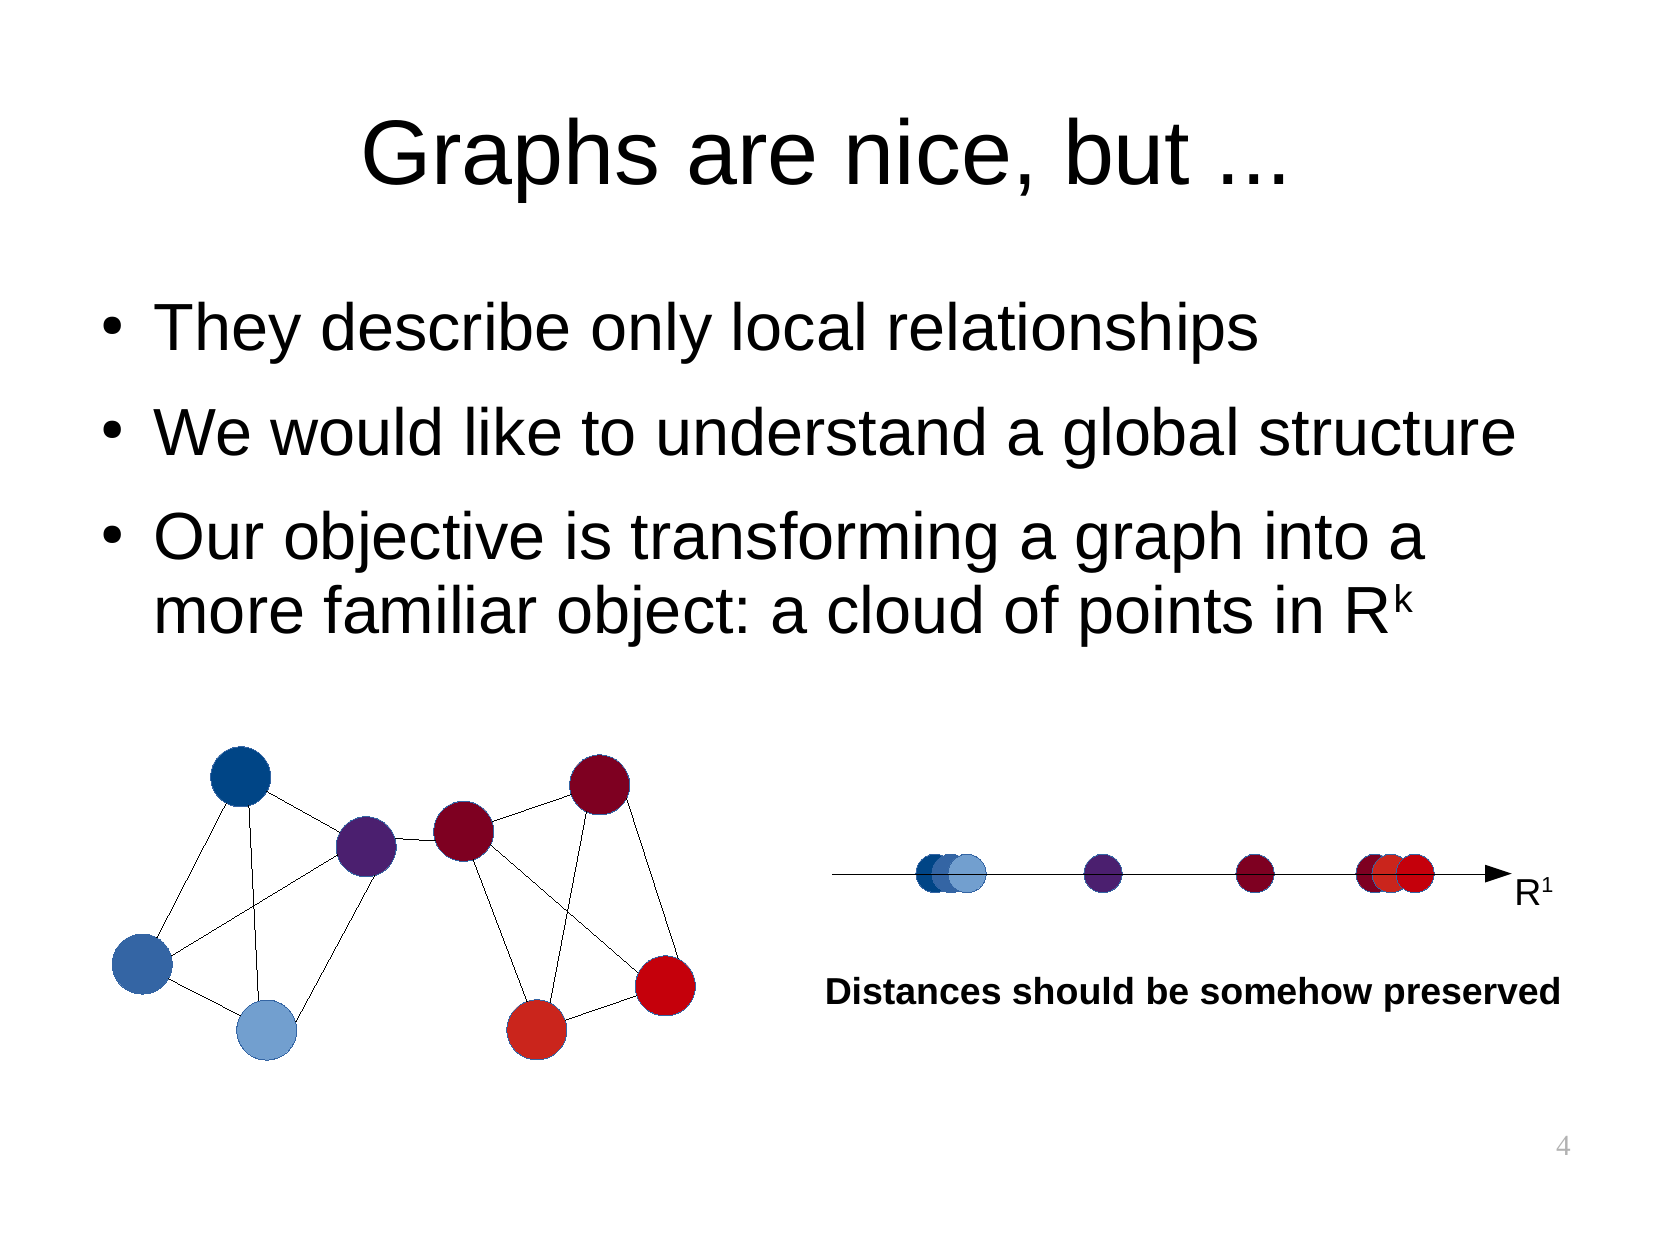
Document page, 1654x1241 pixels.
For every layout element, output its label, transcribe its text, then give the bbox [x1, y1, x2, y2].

text_box [916, 875, 987, 893]
text_box [1356, 875, 1435, 893]
list They describe only local relationships We would like to understand a global structure Our objective is transforming a graph into a more familiar object: a cloud of points in Rk [82, 290, 1571, 1010]
text_box Distances should be somehow preserved [810, 963, 1578, 1021]
title Graphs are nice, but ... [82, 49, 1571, 257]
text_box [1236, 875, 1275, 893]
text_box [1084, 875, 1123, 893]
text_box [915, 854, 987, 874]
text_box [506, 1010, 567, 1060]
text_box [236, 1010, 297, 1061]
text_box [647, 1010, 684, 1016]
text_box R1 [1499, 863, 1569, 921]
text_box [1355, 854, 1435, 874]
text_box [1083, 854, 1123, 874]
text_box [1235, 854, 1275, 874]
